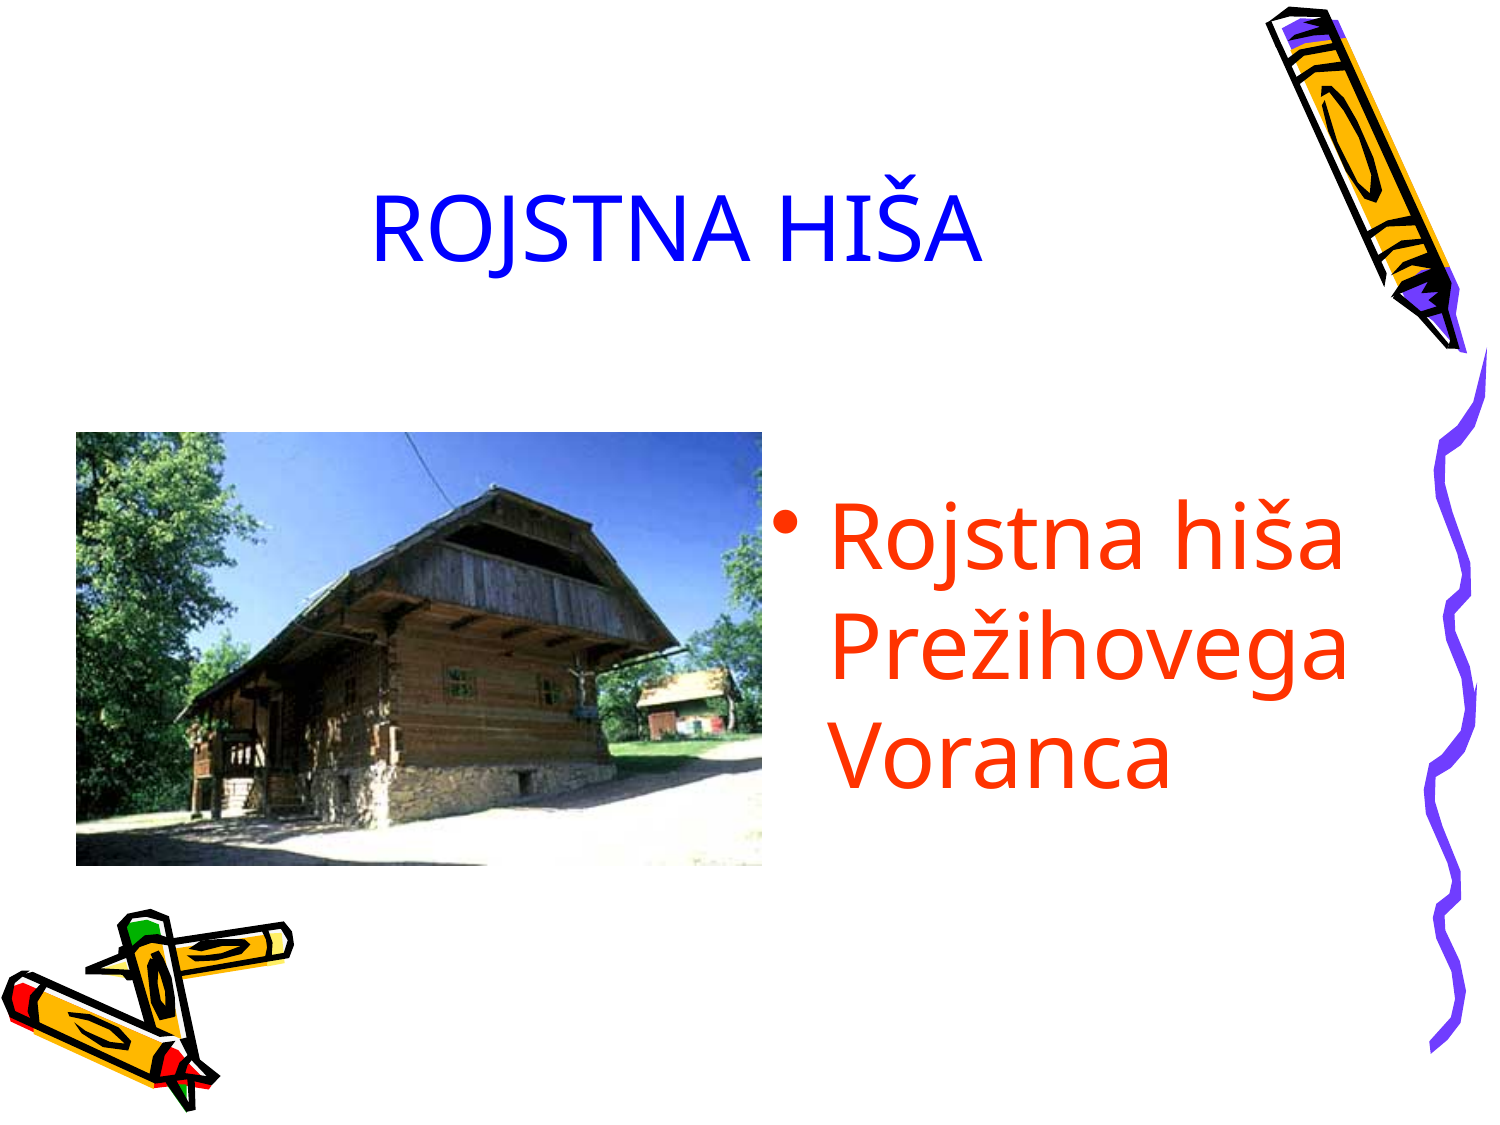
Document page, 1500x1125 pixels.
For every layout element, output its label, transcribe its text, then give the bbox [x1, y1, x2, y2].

picture [76, 432, 762, 866]
list Rojstna hiša Prežihovega Voranca [755, 299, 1375, 900]
title ROJSTNA HIŠA [112, 24, 1240, 288]
